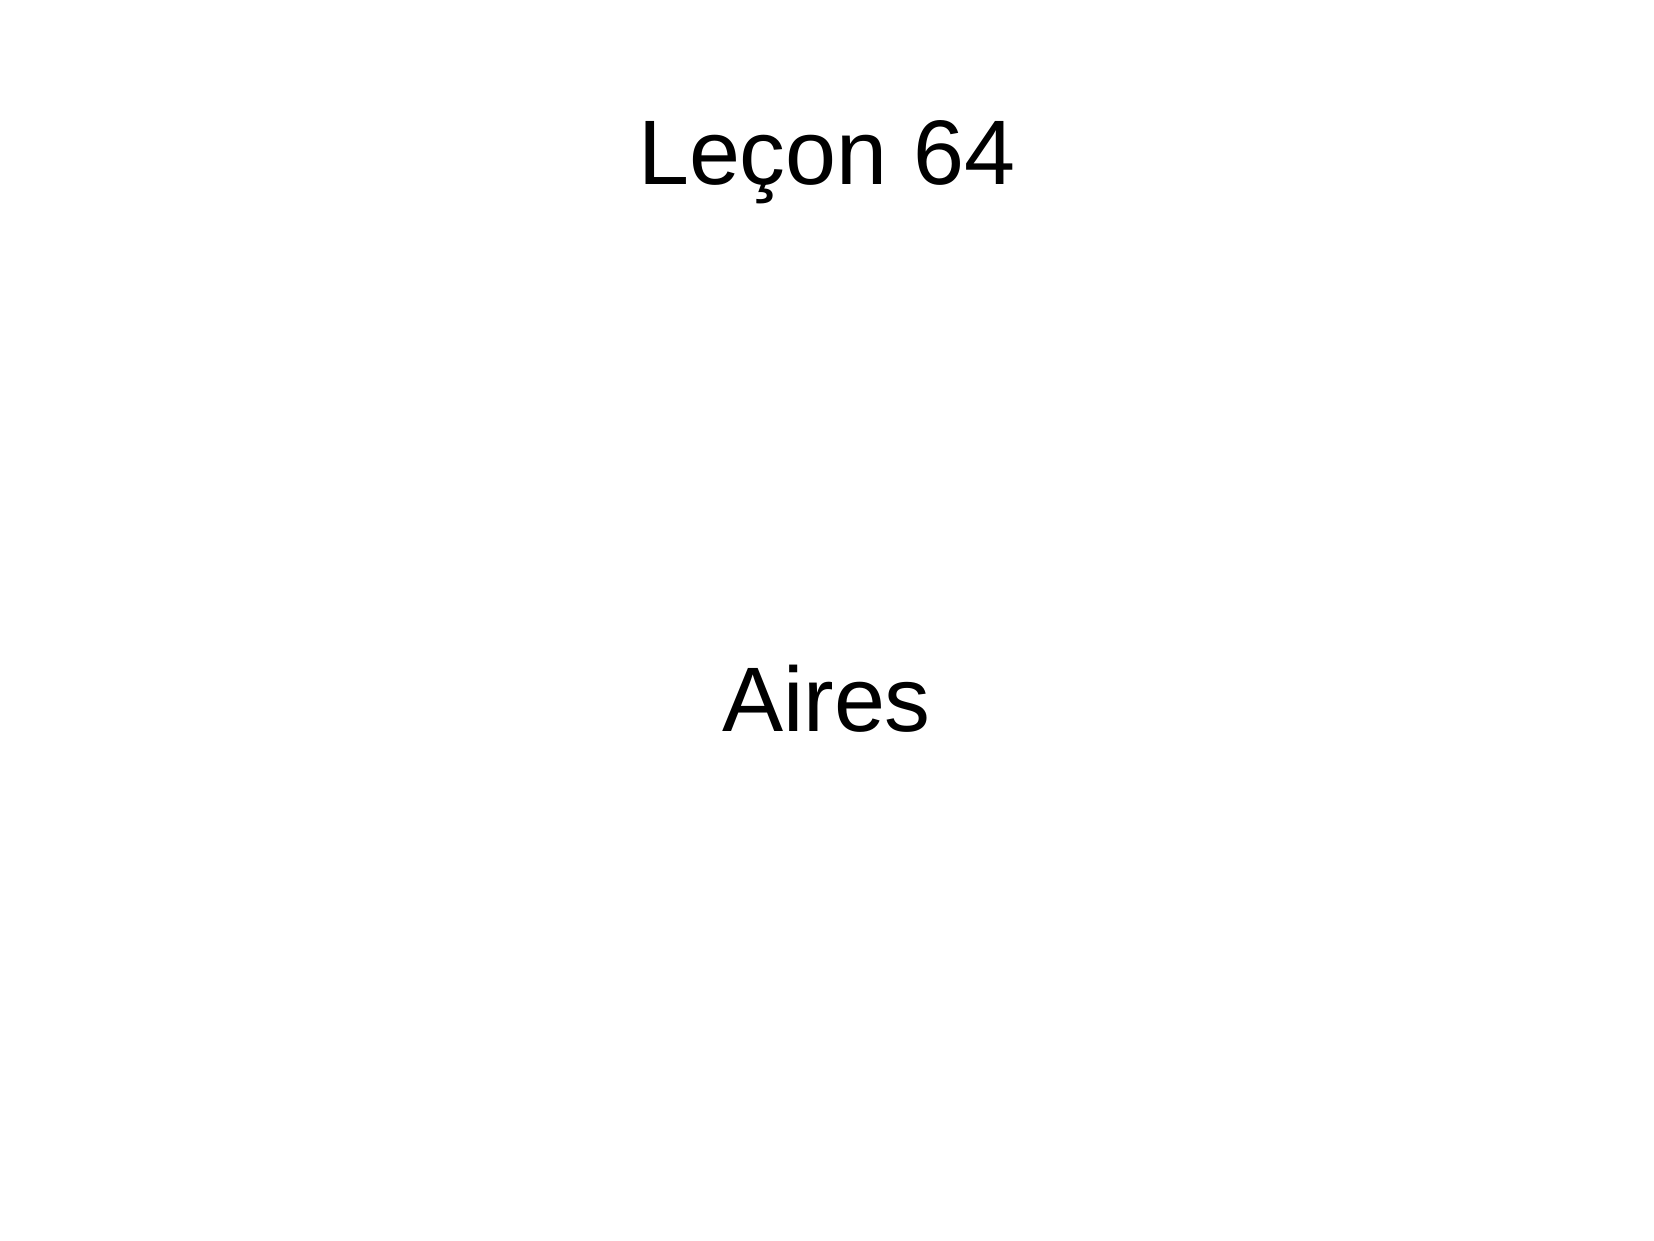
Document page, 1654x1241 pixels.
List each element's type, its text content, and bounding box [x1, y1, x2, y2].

subtitle Aires [82, 290, 1571, 1109]
title Leçon 64 [82, 49, 1571, 257]
